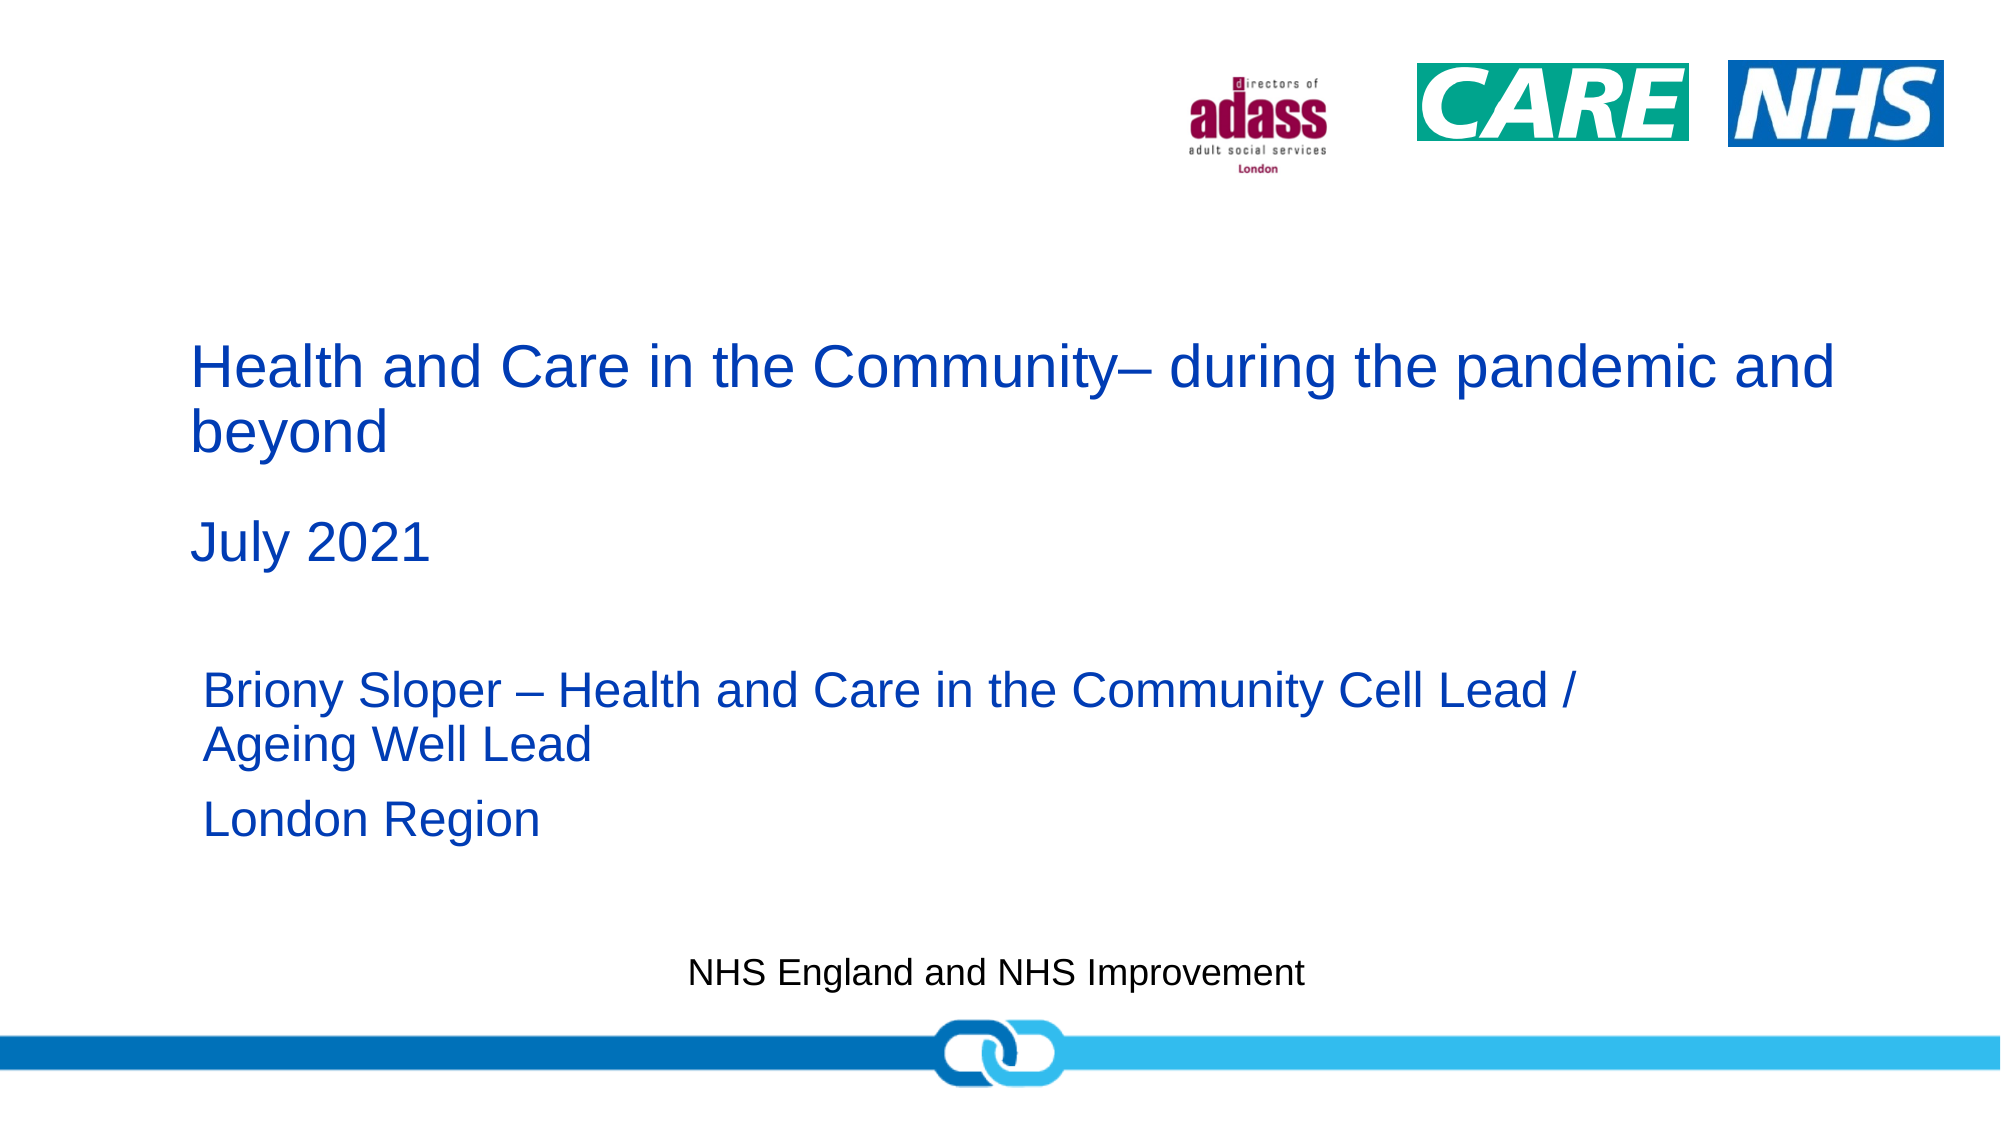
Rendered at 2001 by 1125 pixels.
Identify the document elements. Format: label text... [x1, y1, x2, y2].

subtitle Briony Sloper – Health and Care in the Community Cell Lead / Ageing Well Lead London Region [187, 657, 1688, 734]
title Health and Care in the Community– during the pandemic and beyond July 2021 [175, 256, 1900, 581]
picture [1169, 53, 1350, 200]
picture [1417, 63, 1689, 141]
